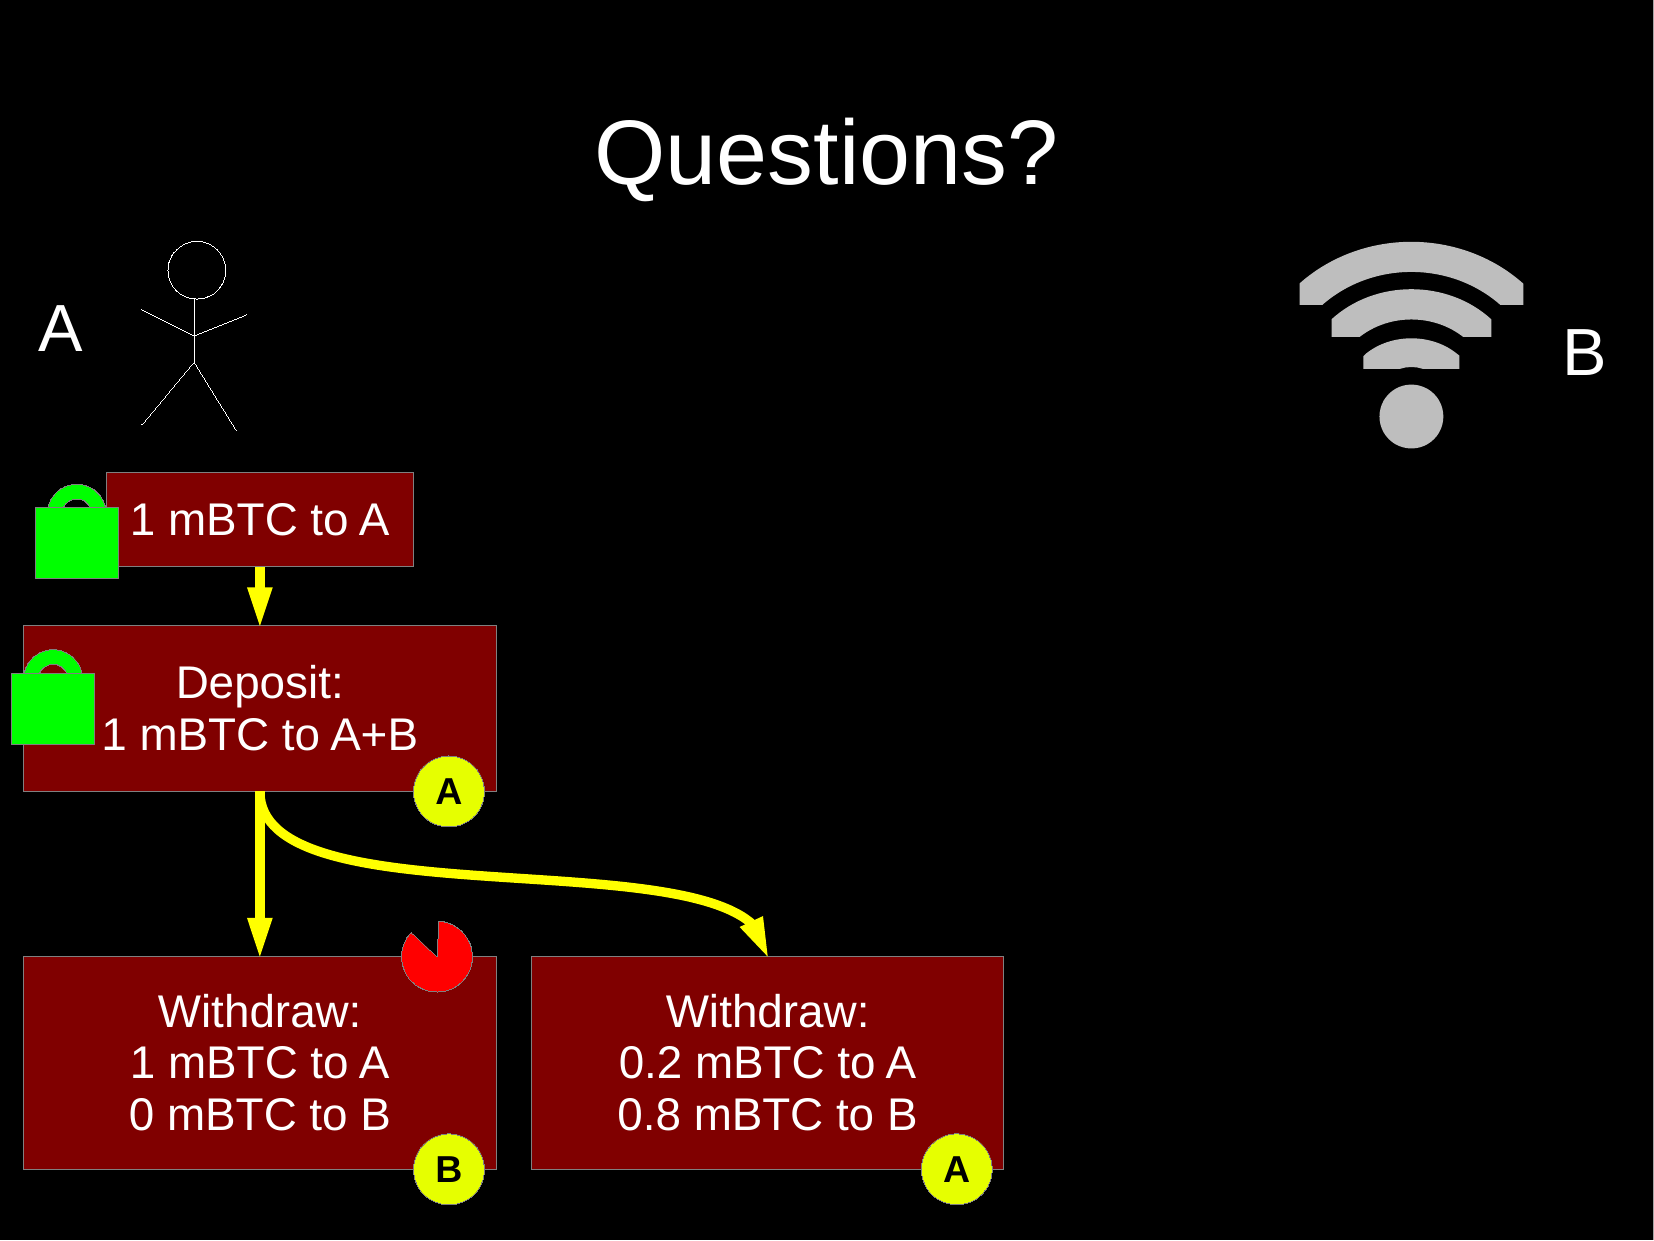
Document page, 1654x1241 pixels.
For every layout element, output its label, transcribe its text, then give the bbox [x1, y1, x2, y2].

text_box 1 mBTC to A [106, 472, 414, 567]
text_box B [1547, 307, 1622, 397]
text_box Withdraw: 1 mBTC to A 0 mBTC to B [23, 956, 497, 1170]
text_box [11, 649, 95, 745]
text_box A [23, 283, 98, 374]
text_box [35, 484, 119, 579]
picture [1275, 200, 1548, 473]
text_box Withdraw: 0.2 mBTC to A 0.8 mBTC to B [531, 956, 1004, 1170]
text_box Deposit: 1 mBTC to A+B [23, 625, 497, 792]
text_box A [413, 755, 485, 827]
text_box B [413, 1133, 485, 1205]
text_box [401, 921, 473, 993]
text_box A [921, 1133, 993, 1205]
title Questions? [82, 49, 1571, 257]
